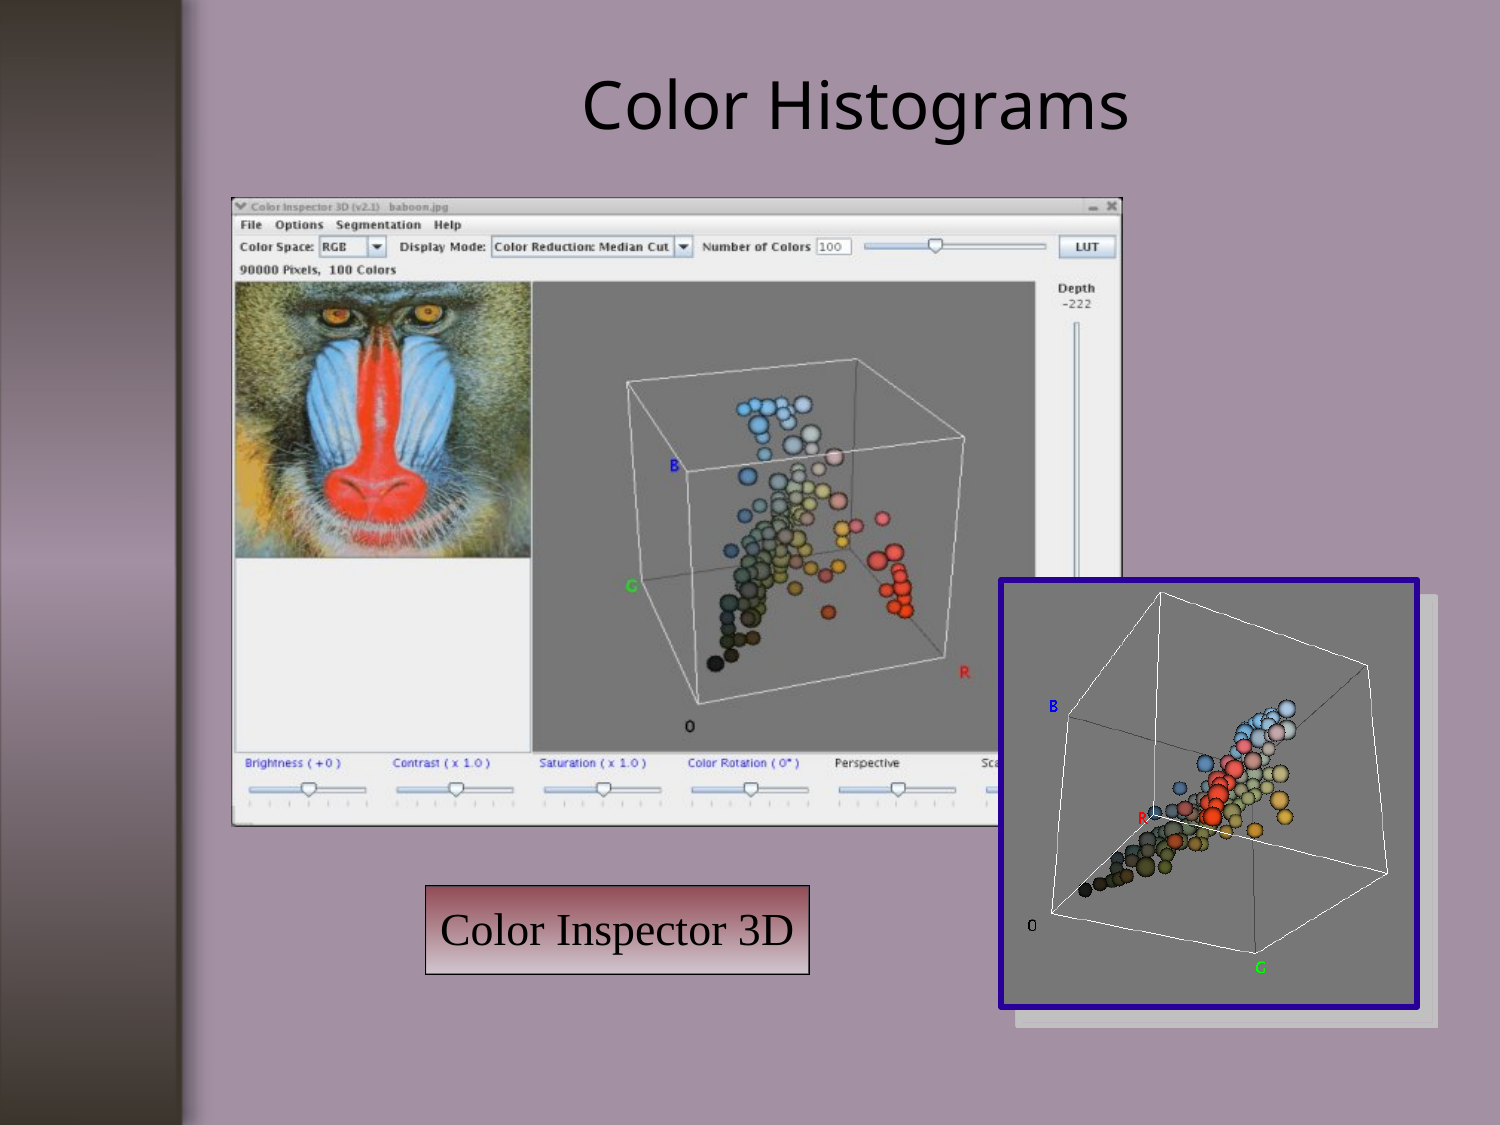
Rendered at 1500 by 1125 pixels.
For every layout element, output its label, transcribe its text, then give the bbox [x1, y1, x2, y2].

picture [0, 0, 1500, 1125]
title Color Histograms [206, 9, 1500, 198]
text_box Color Inspector 3D [425, 885, 810, 975]
